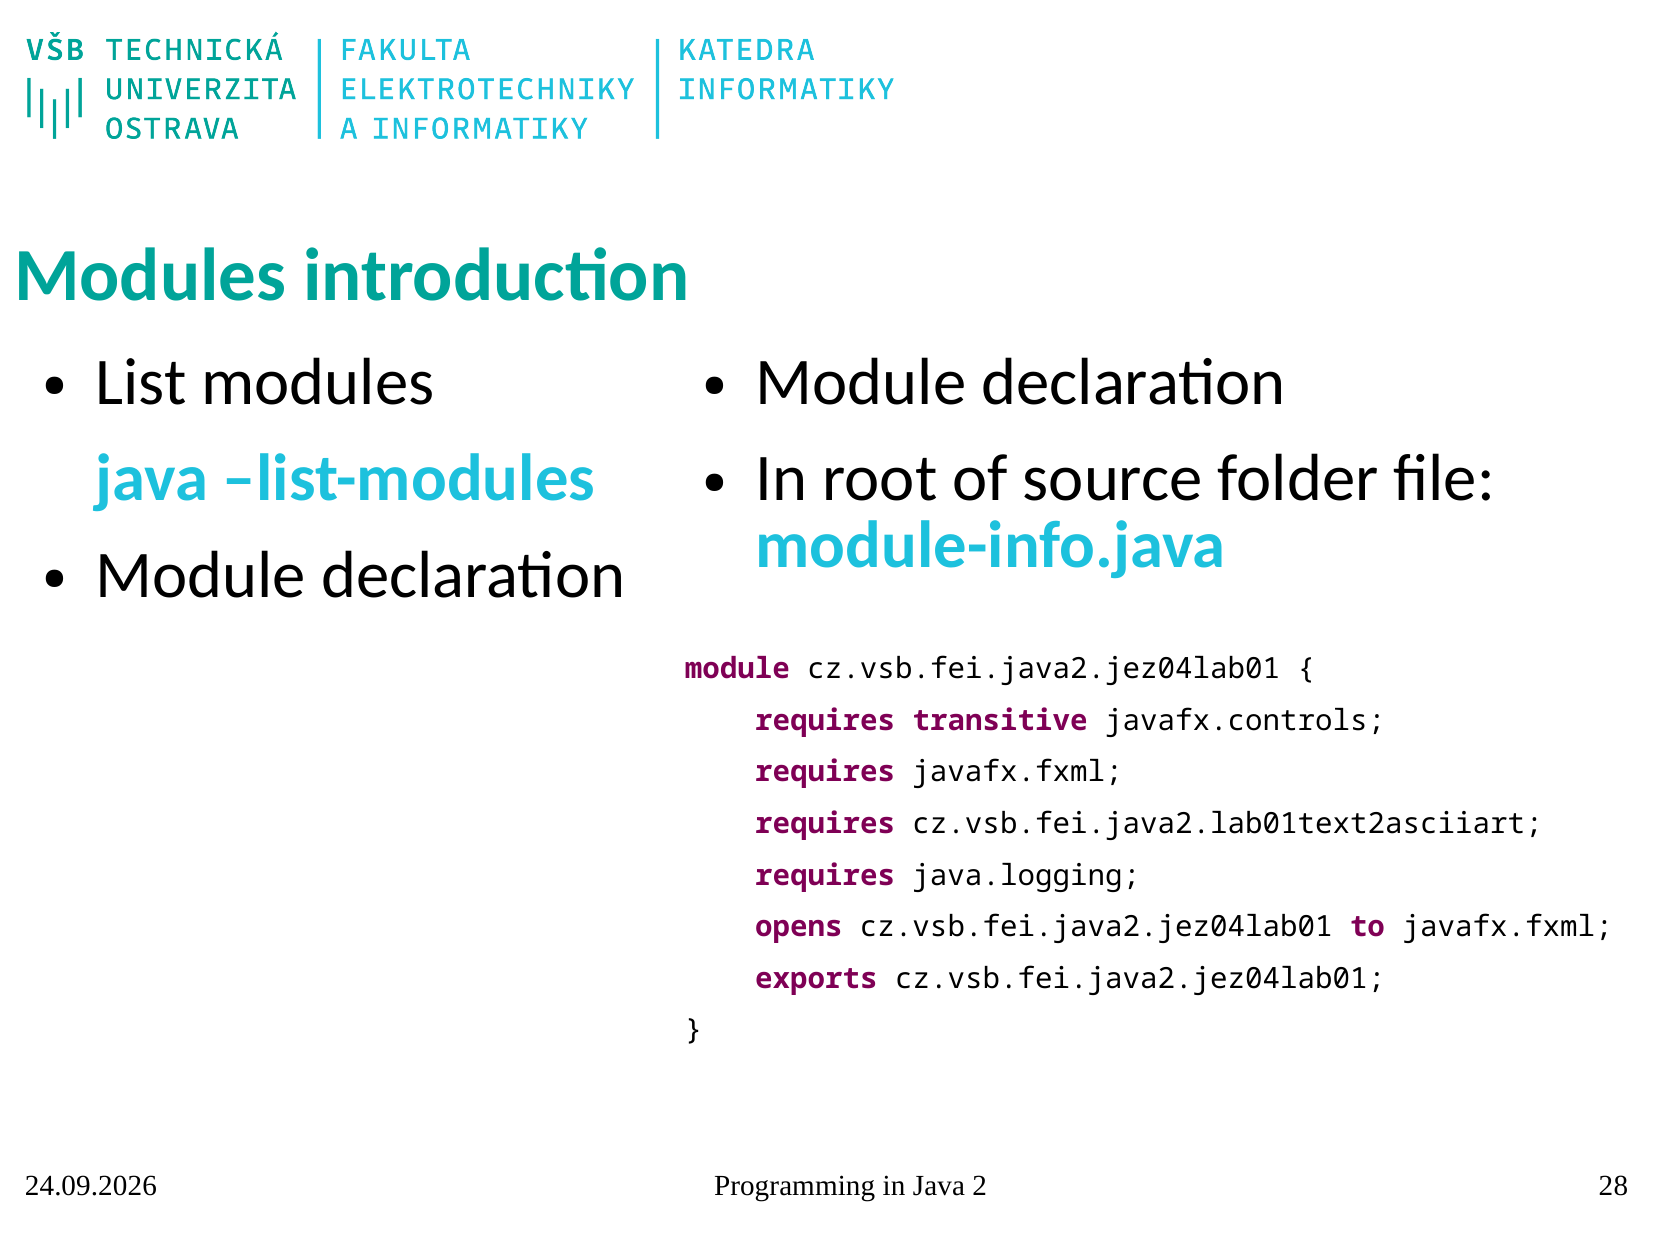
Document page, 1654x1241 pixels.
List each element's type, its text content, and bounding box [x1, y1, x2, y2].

title Modules introduction [14, 165, 1619, 319]
list List modules java –list-modules Module declaration [24, 354, 662, 1146]
list Module declaration In root of source folder file: module-info.java module cz.vsb.fei.java2.jez04lab01 { requires transitive javafx.controls; requires javafx.fxml; requires cz.vsb.fei.java2.lab01text2asciiart; requires java.logging; opens cz.vsb.fei.java2.jez04lab01 to javafx.fxml; exports cz.vsb.fei.java2.jez04lab01; } [685, 354, 1630, 1146]
picture [26, 31, 894, 139]
